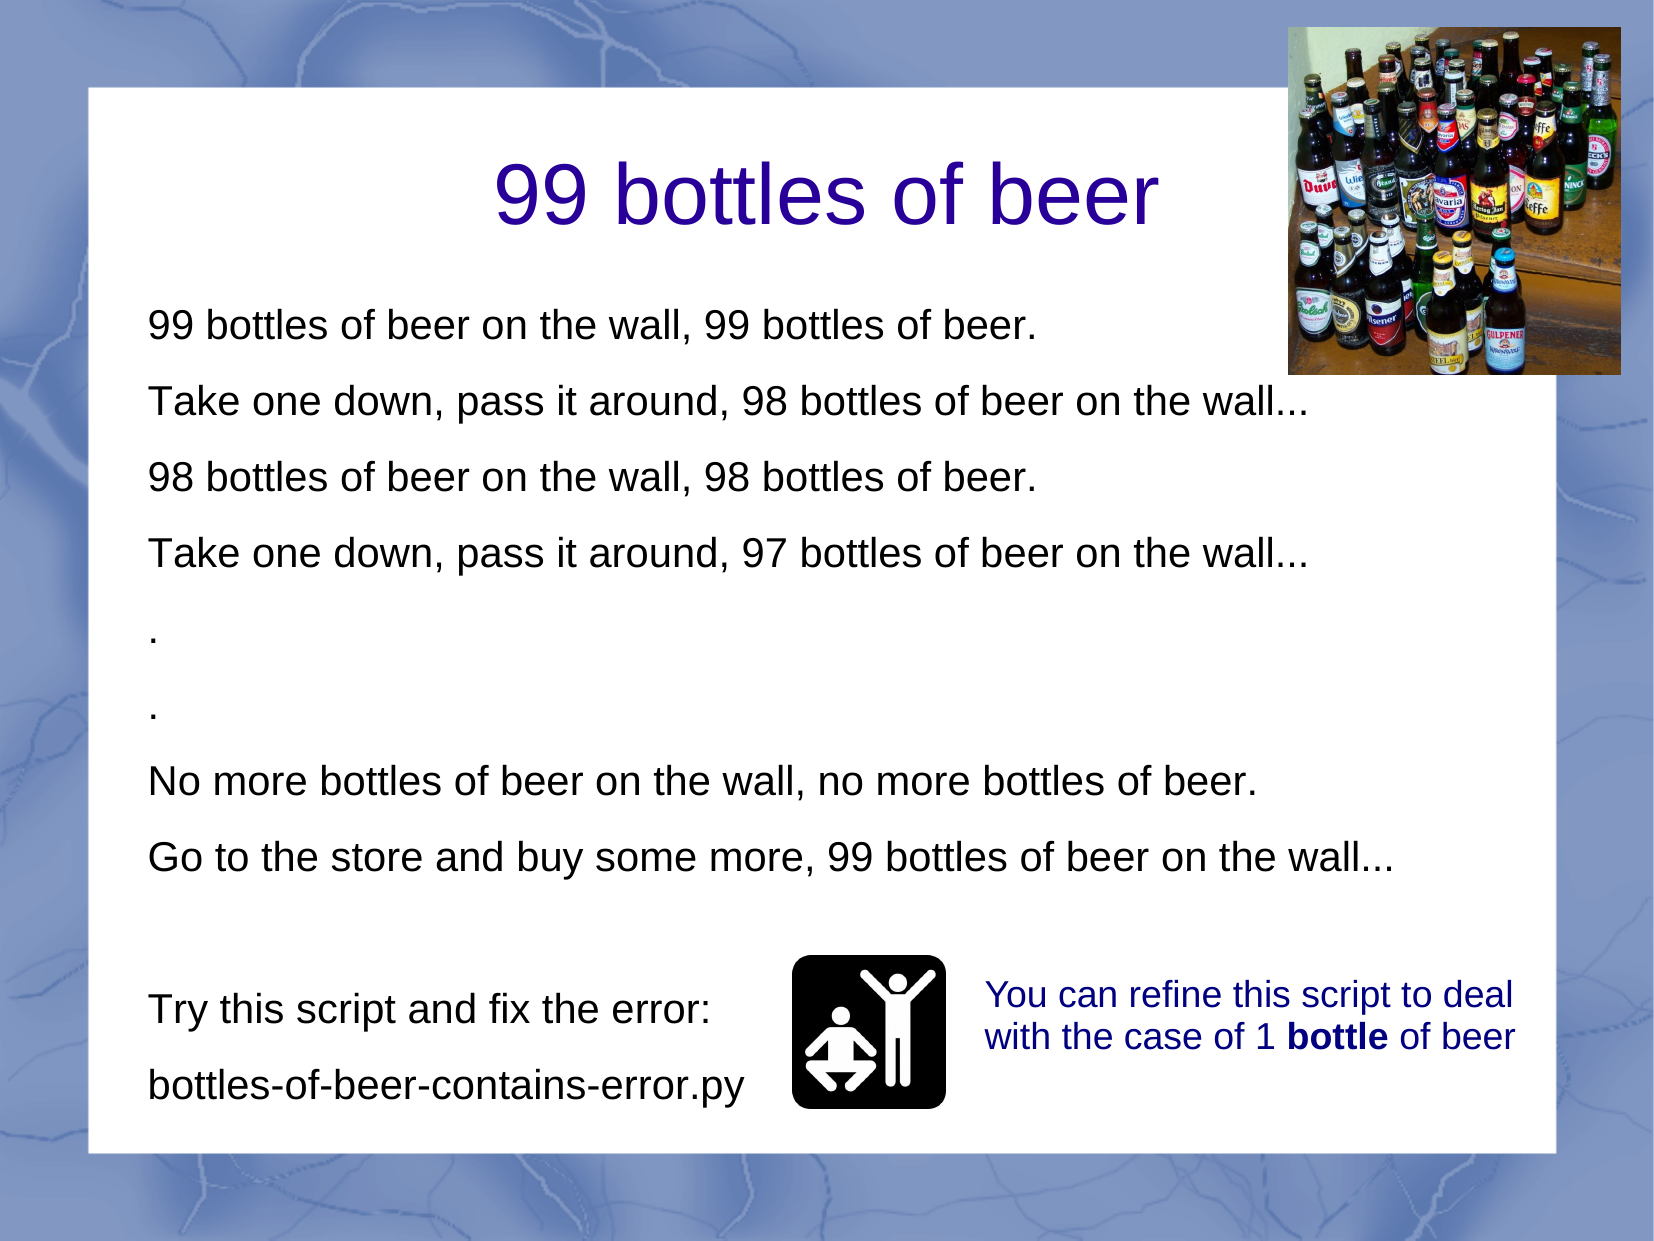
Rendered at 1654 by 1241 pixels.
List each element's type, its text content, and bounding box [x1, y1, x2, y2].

picture [0, 0, 1654, 1241]
list 99 bottles of beer on the wall, 99 bottles of beer. Take one down, pass it around, 98 bottles of beer on the wall... 98 bottles of beer on the wall, 98 bottles of beer. Take one down, pass it around, 97 bottles of beer on the wall... . . No more bottles of beer on the wall, no more bottles of beer. Go to the store and buy some more, 99 bottles of beer on the wall... Try this script and fix the error: bottles-of-beer-contains-error.py [147, 302, 1506, 1109]
title 99 bottles of beer [118, 90, 1288, 298]
text_box You can refine this script to deal with the case of 1 bottle of beer [969, 966, 1531, 1066]
